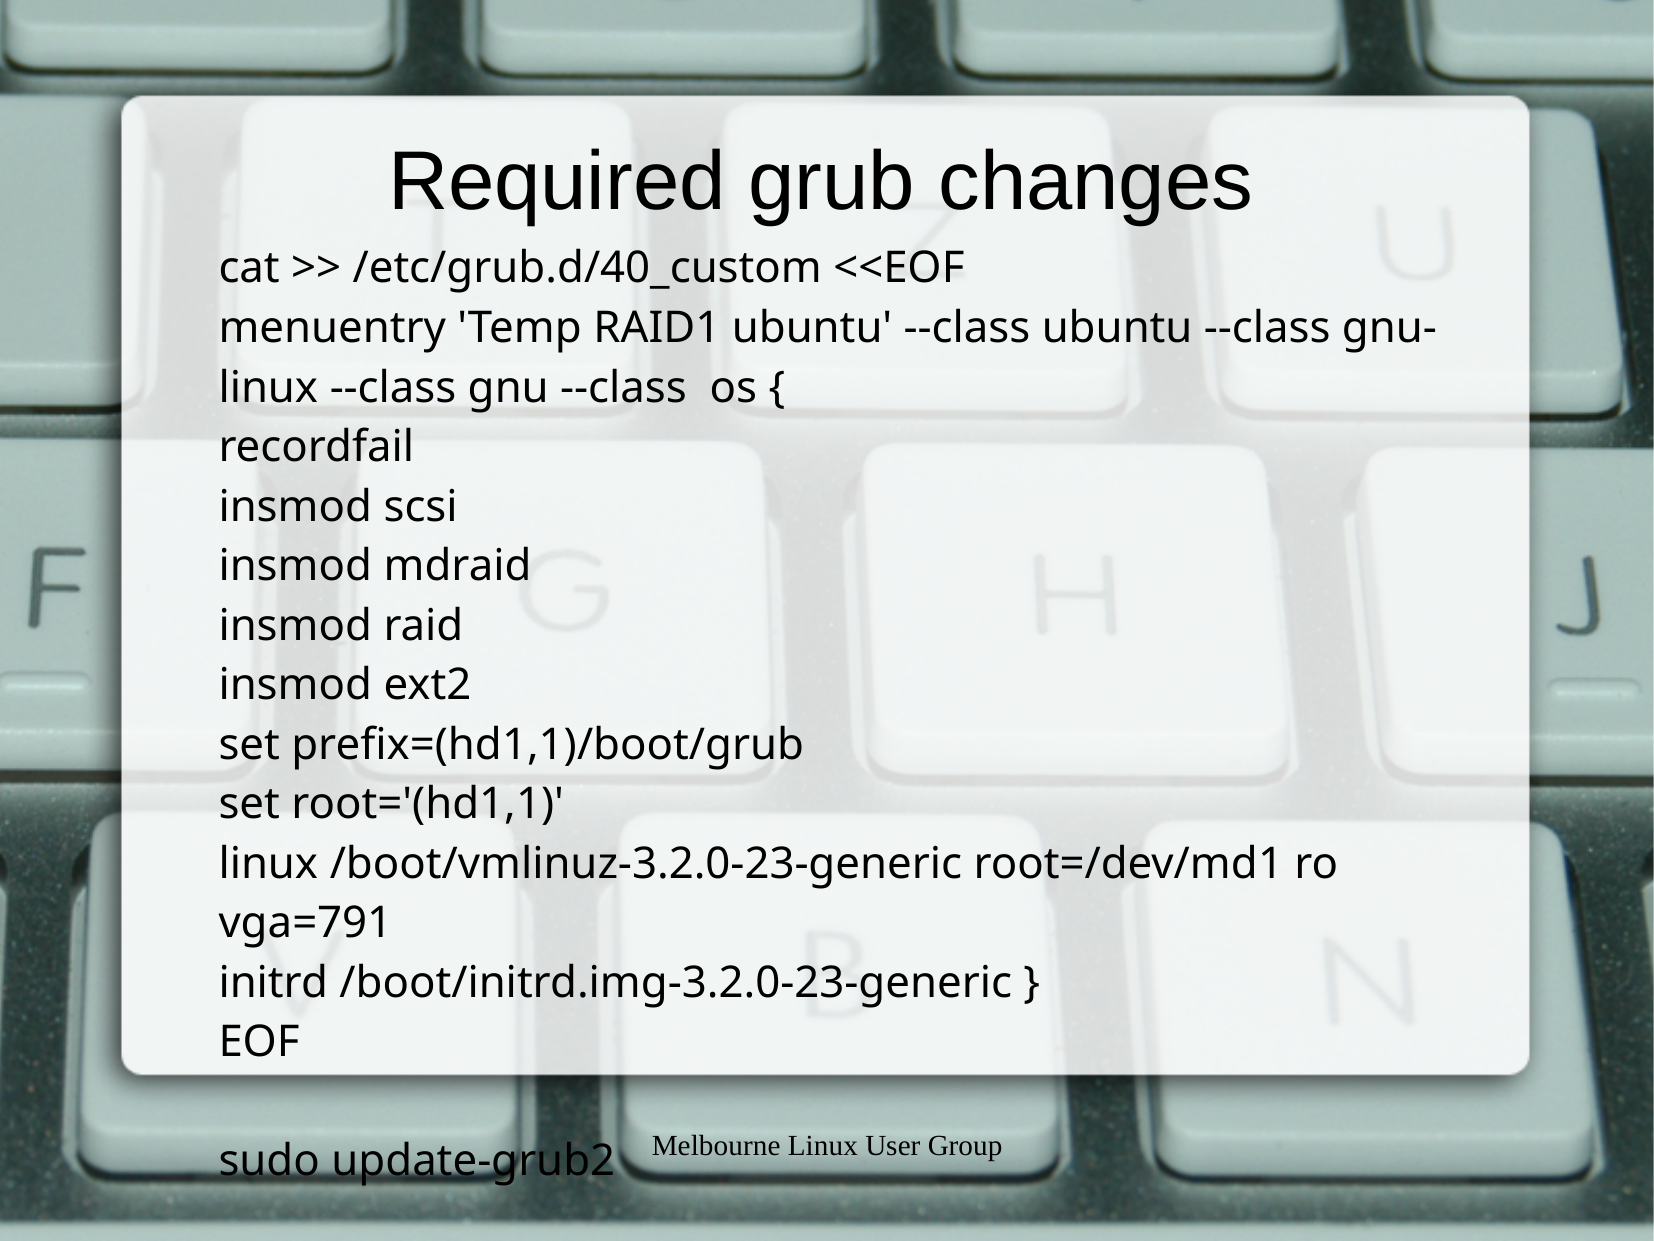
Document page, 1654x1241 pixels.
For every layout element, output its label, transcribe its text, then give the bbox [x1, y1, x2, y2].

title Required grub changes [135, 125, 1506, 237]
list cat >> /etc/grub.d/40_custom <<EOF menuentry 'Temp RAID1 ubuntu' --class ubuntu --class gnu-linux --class gnu --class os { recordfail insmod scsi insmod mdraid insmod raid insmod ext2 set prefix=(hd1,1)/boot/grub set root='(hd1,1)' linux /boot/vmlinuz-3.2.0-23-generic root=/dev/md1 ro vga=791 initrd /boot/initrd.img-3.2.0-23-generic } EOF sudo update-grub2 [147, 236, 1506, 1159]
picture [0, 0, 1654, 1241]
